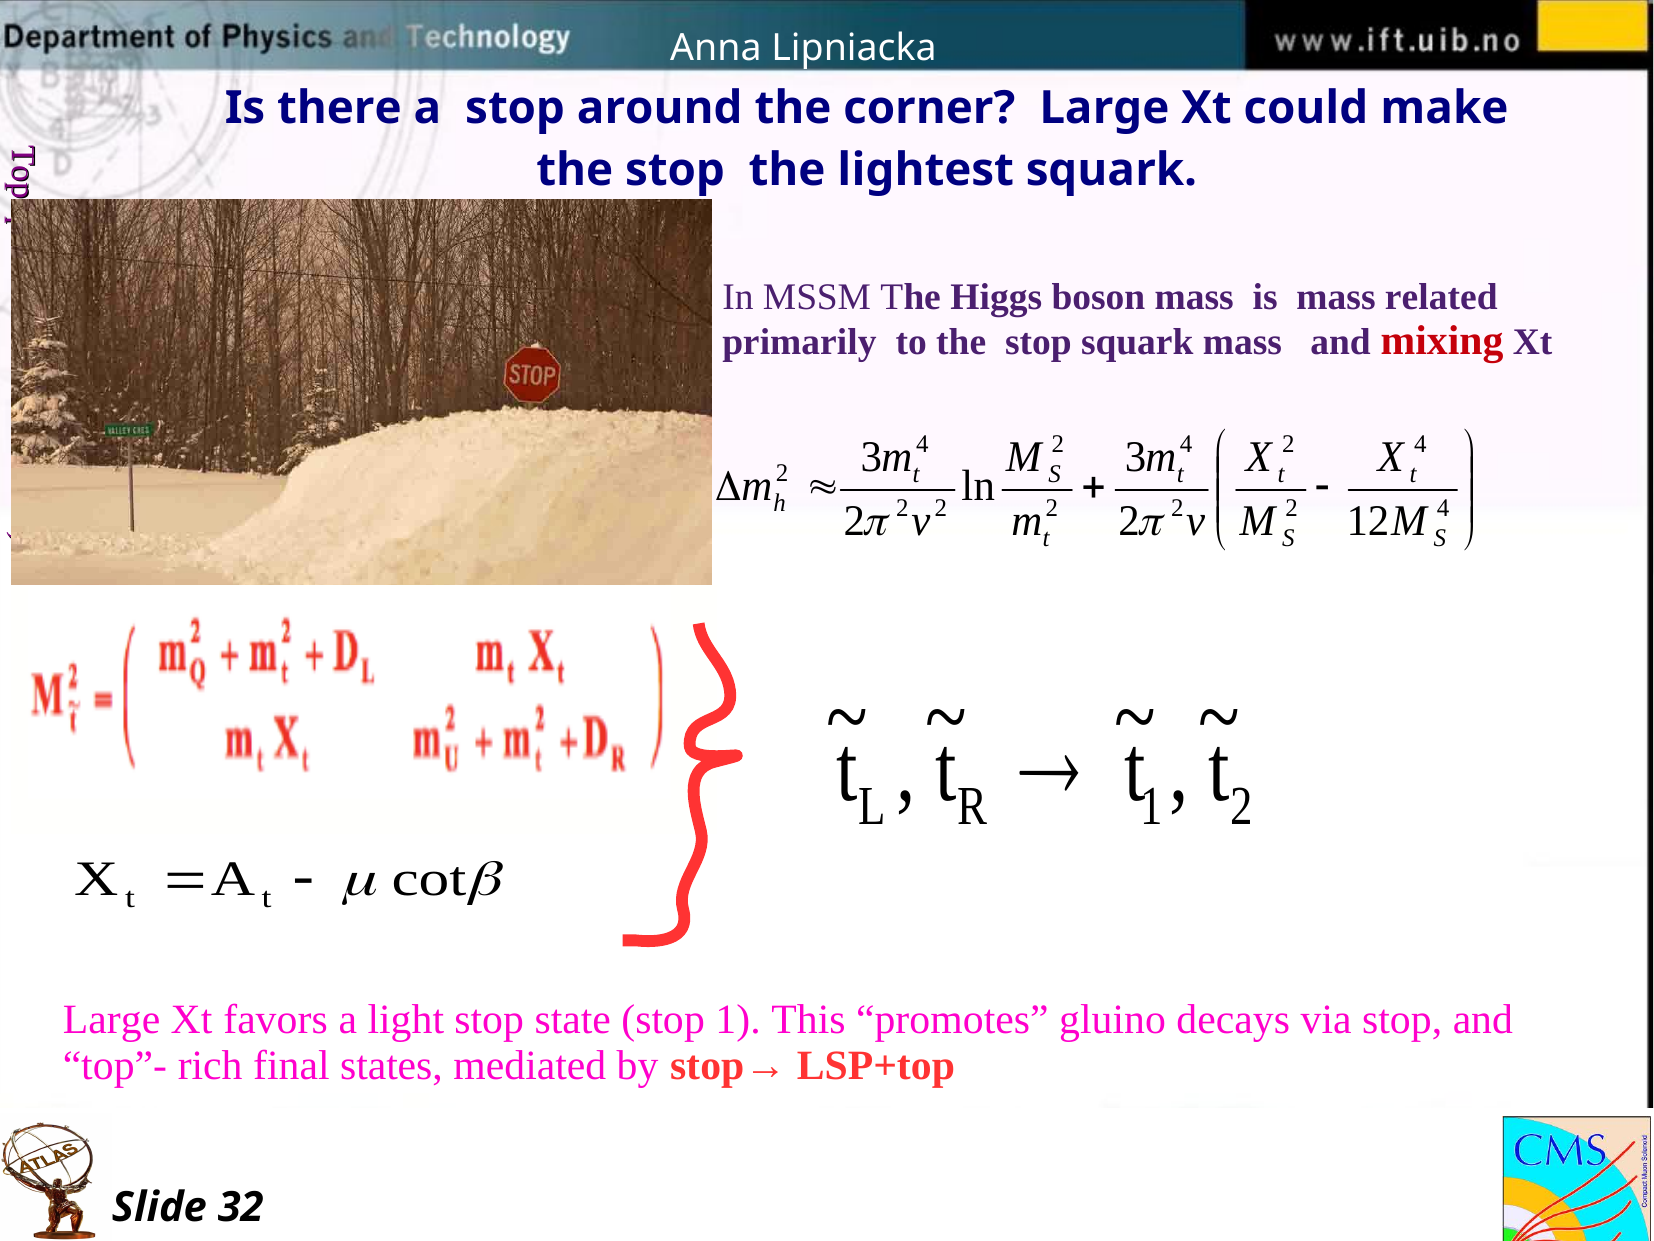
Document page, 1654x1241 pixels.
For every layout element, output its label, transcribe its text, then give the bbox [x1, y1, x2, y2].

text_box Large Xt favors a light stop state (stop 1). This “promotes” gluino decays via stop, and “top”- rich final states, mediated by stop→ LSP+top [63, 995, 1614, 1103]
chart [64, 845, 521, 921]
picture [1502, 1116, 1651, 1241]
text_box In MSSM The Higgs boson mass is mass related primarily to the stop squark mass and mixing Xt [722, 275, 1568, 413]
picture [0, 1113, 112, 1241]
chart [708, 420, 1488, 560]
title Is there a stop around the corner? Large Xt could make the stop the lightest squark. [195, 67, 1539, 207]
text_box [209, 0, 528, 39]
chart [815, 698, 1264, 840]
text_box Slide 32 [111, 1177, 244, 1232]
picture [0, 0, 1654, 1108]
